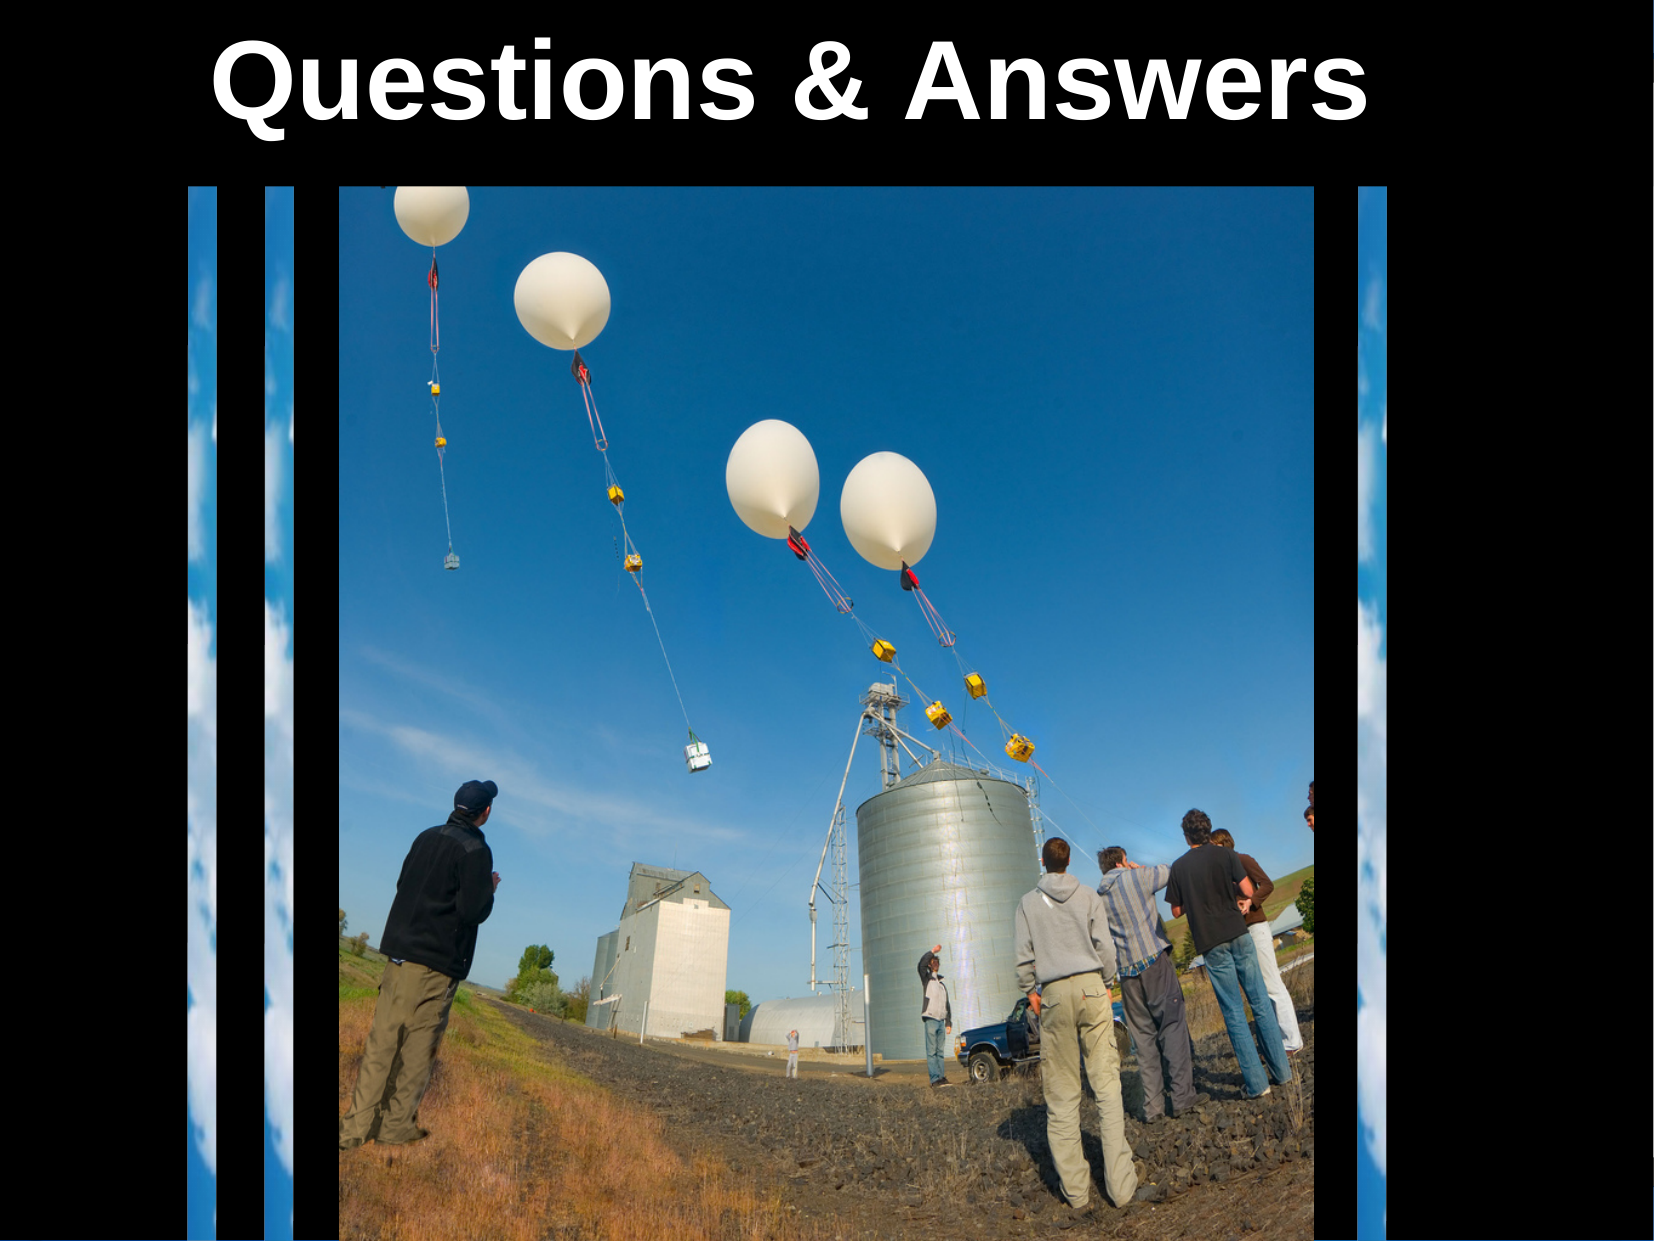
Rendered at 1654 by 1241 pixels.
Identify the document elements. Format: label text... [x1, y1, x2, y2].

picture [264, 187, 294, 1241]
picture [187, 187, 217, 1241]
title Questions & Answers [84, 0, 1497, 185]
text_box [0, 0, 1654, 1241]
picture [339, 187, 1314, 1241]
picture [1357, 187, 1387, 1241]
